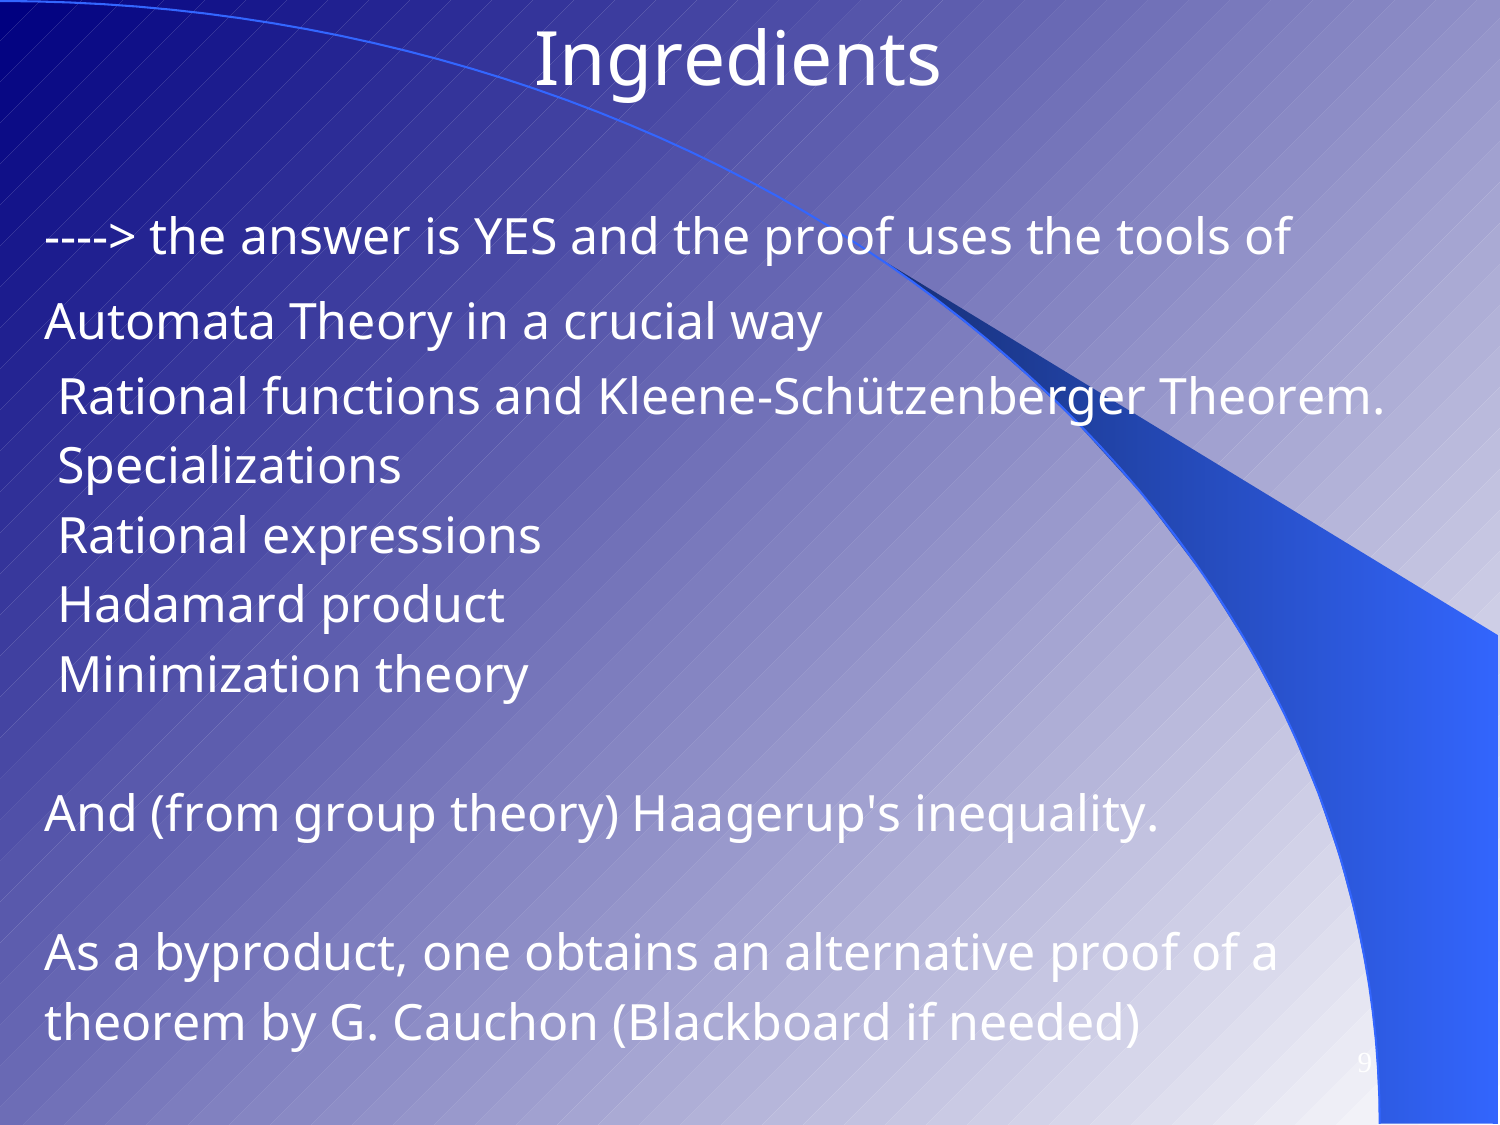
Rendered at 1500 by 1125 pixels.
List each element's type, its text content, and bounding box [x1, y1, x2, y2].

text_box Ingredients ----> the answer is YES and the proof uses the tools of Automata Theory in a crucial way Rational functions and Kleene-Schützenberger Theorem. Specializations Rational expressions Hadamard product Minimization theory And (from group theory) Haagerup's inequality. As a byproduct, one obtains an alternative proof of a theorem by G. Cauchon (Blackboard if needed) [29, 0, 1468, 1058]
